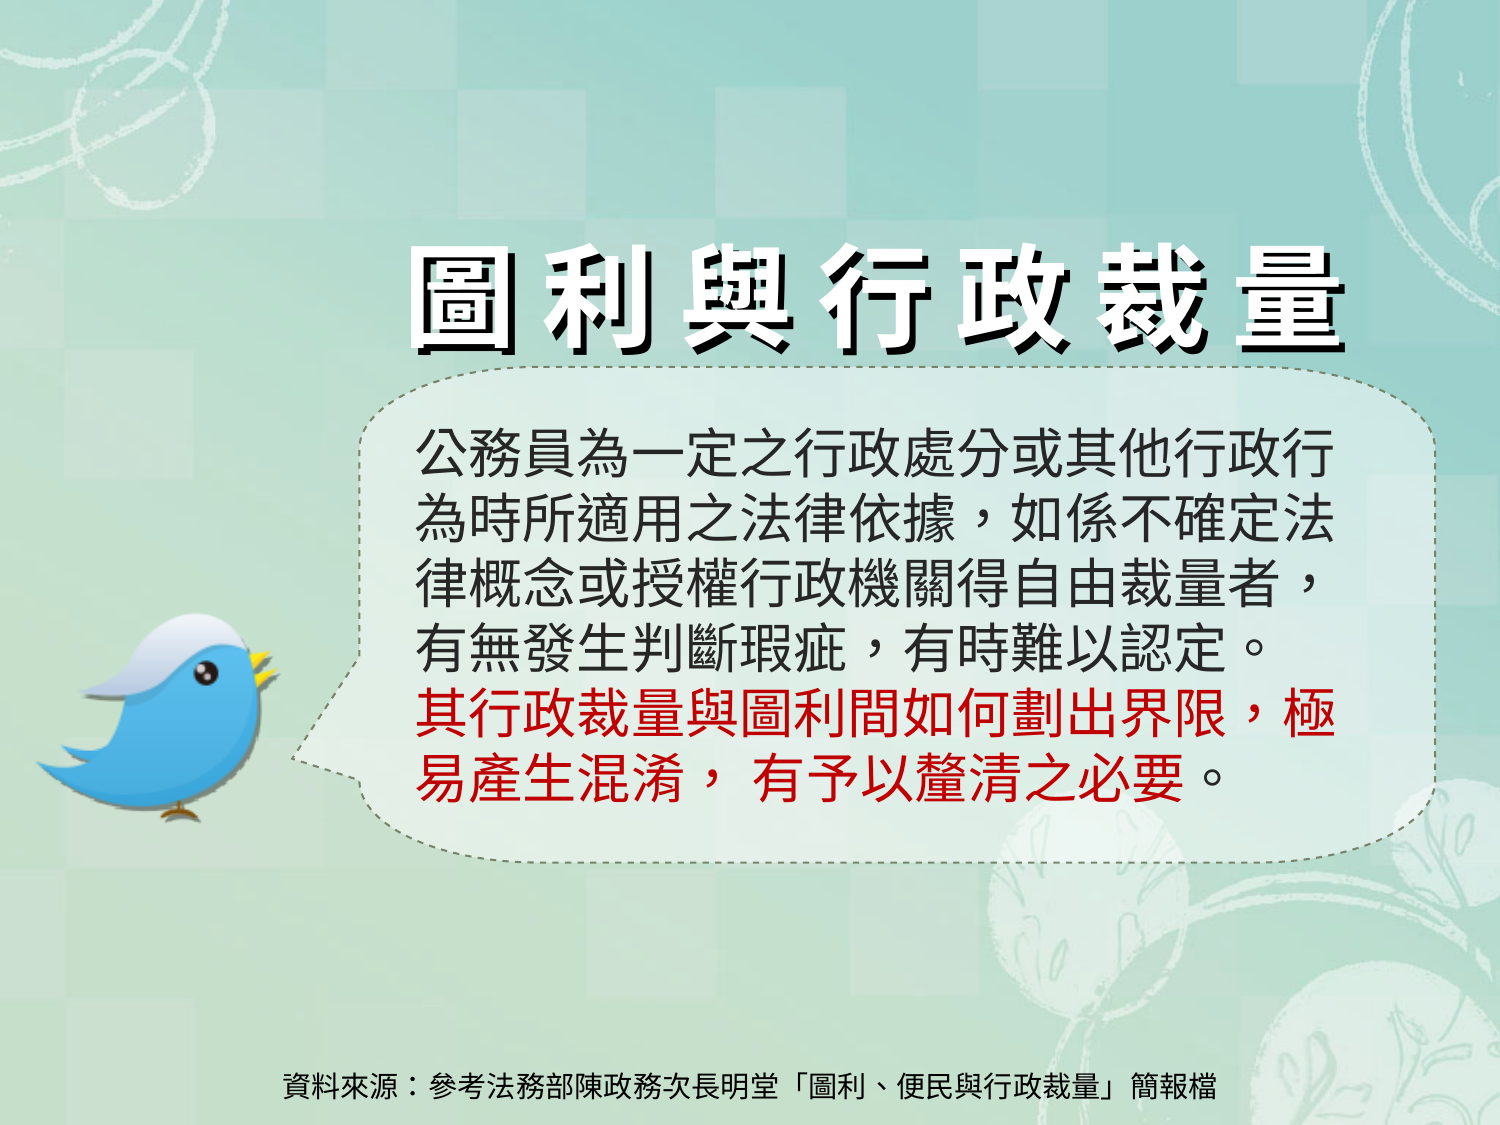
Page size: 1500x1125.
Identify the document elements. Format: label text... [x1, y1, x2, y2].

picture [35, 594, 280, 839]
text_box 資料來源：參考法務部陳政務次長明堂「圖利、便民與行政裁量」簡報檔 [0, 1060, 1500, 1112]
text_box 圖 利 與 行 政 裁 量 [388, 218, 1385, 371]
text_box 公務員為一定之行政處分或其他行政行為時所適用之法律依據，如係不確定法律概念或授權行政機關得自由裁量者，有無發生判斷瑕疵，有時難以認定。 其行政裁量與圖利間如何劃出界限，極易產生混淆， 有予以釐清之必要。 [292, 366, 1436, 863]
